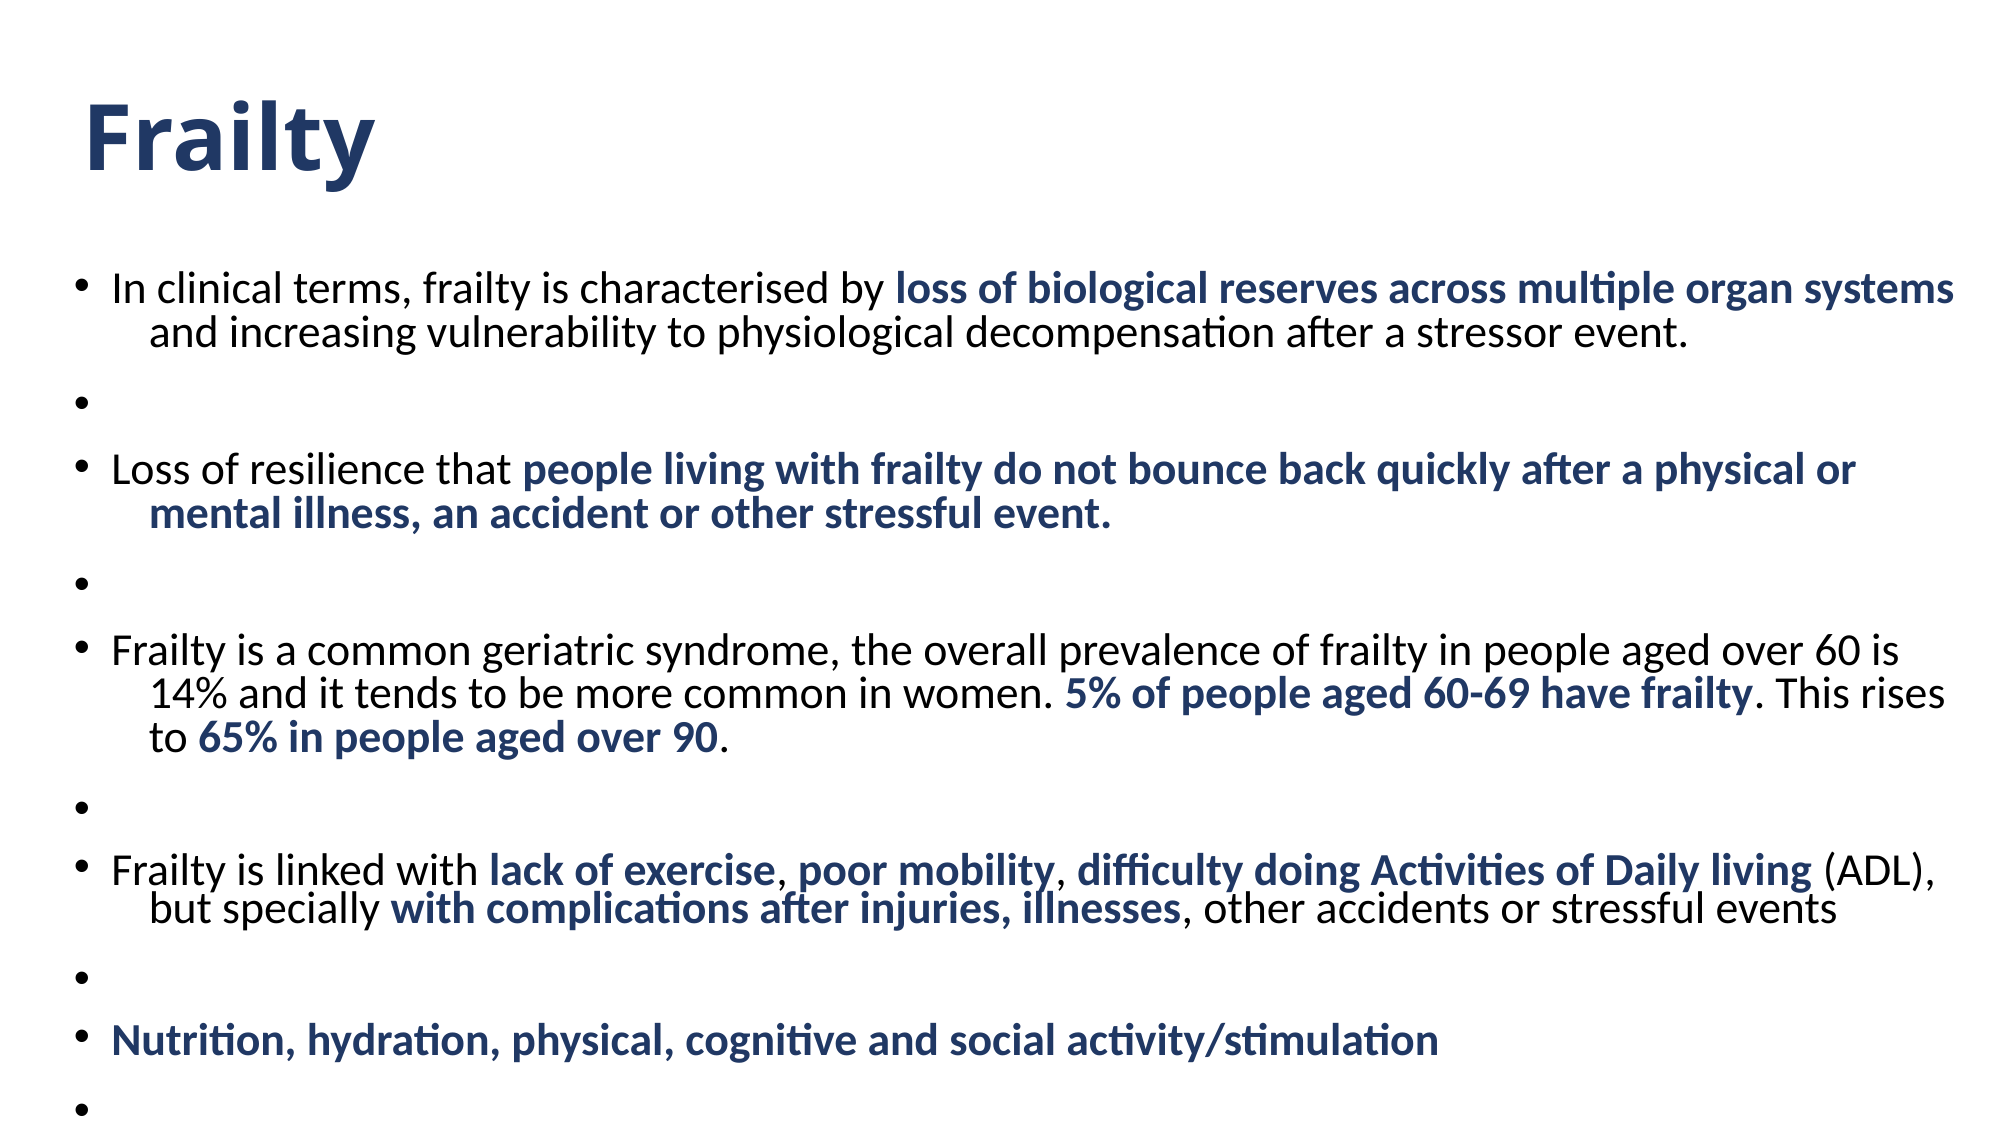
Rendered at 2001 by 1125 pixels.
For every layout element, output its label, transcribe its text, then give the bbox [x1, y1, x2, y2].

list In clinical terms, frailty is characterised by loss of biological reserves across multiple organ systems and increasing vulnerability to physiological decompensation after a stressor event. Loss of resilience that people living with frailty do not bounce back quickly after a physical or mental illness, an accident or other stressful event. Frailty is a common geriatric syndrome, the overall prevalence of frailty in people aged over 60 is 14% and it tends to be more common in women. 5% of people aged 60-69 have frailty. This rises to 65% in people aged over 90. Frailty is linked with lack of exercise, poor mobility, difficulty doing Activities of Daily living (ADL), but specially with complications after injuries, illnesses, other accidents or stressful events Nutrition, hydration, physical, cognitive and social activity/stimulation [58, 260, 2000, 1098]
title Frailty [67, 31, 1793, 250]
